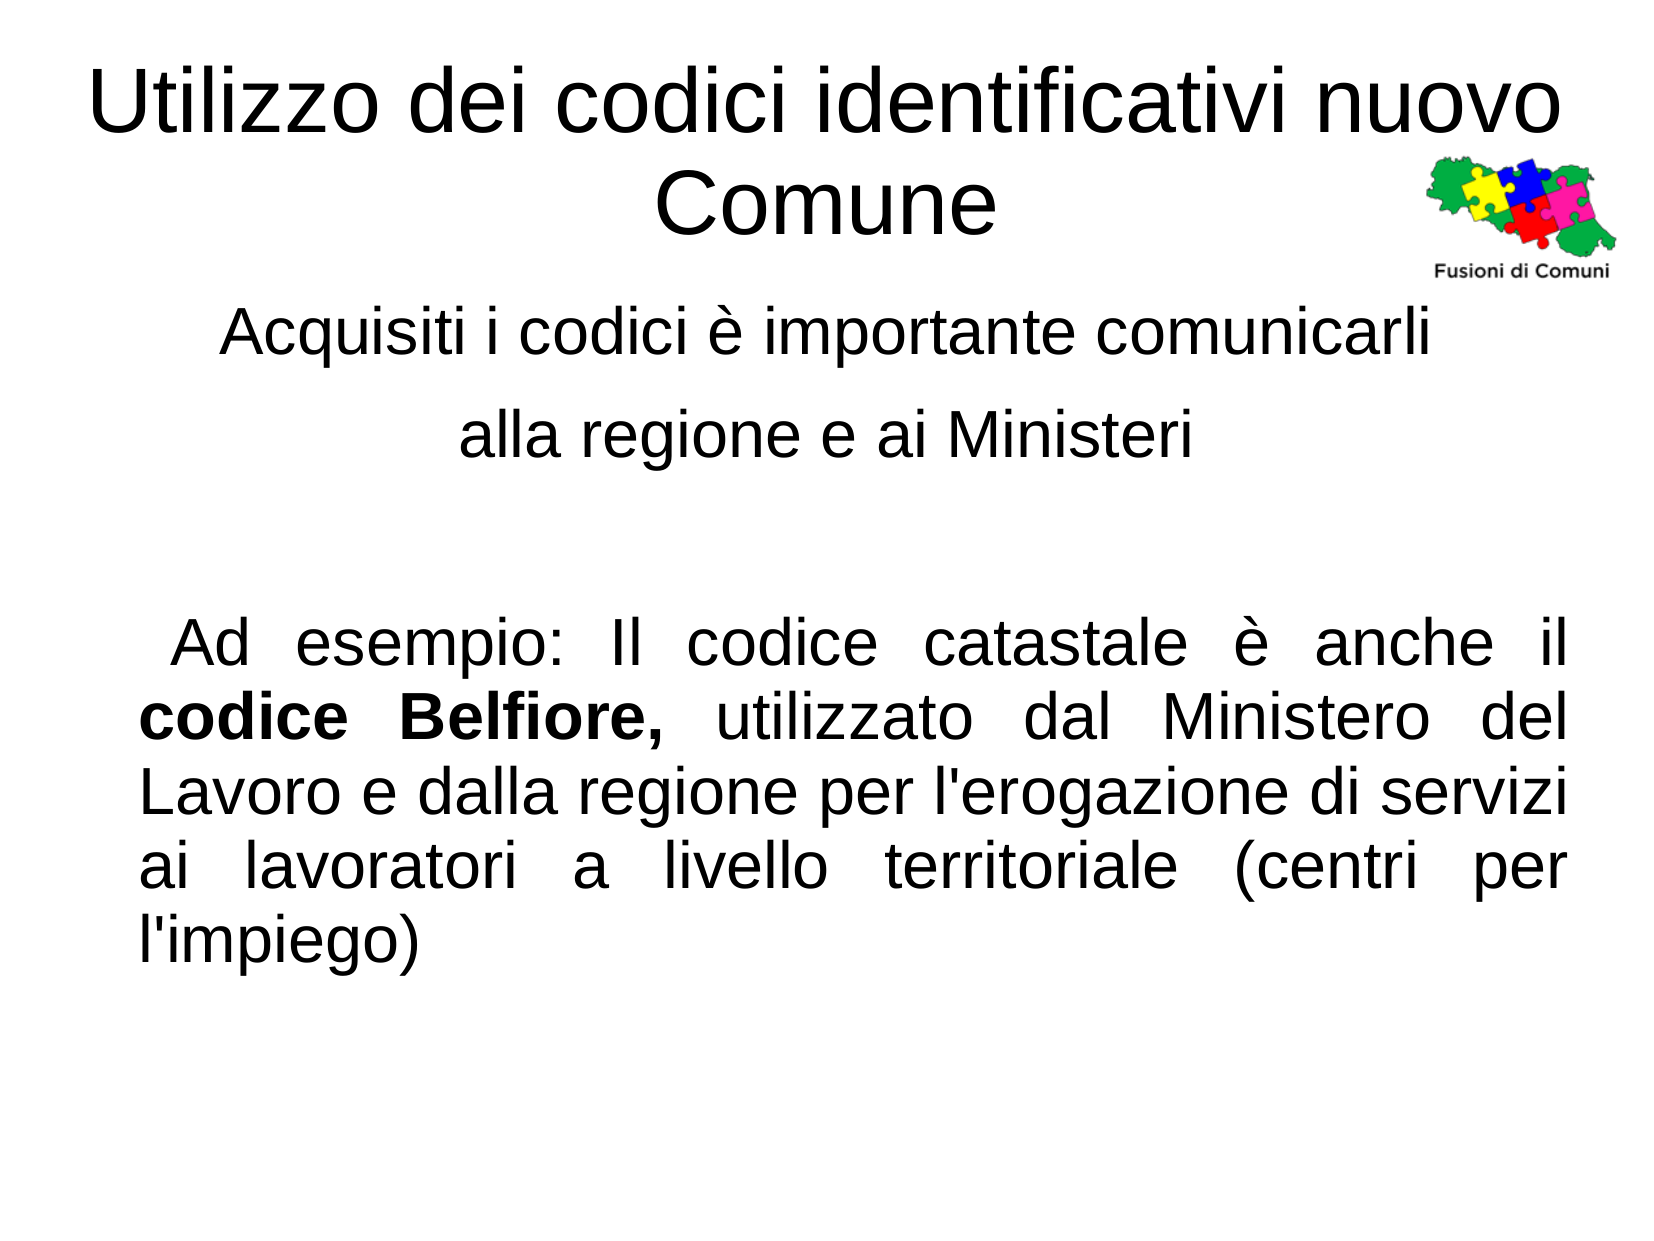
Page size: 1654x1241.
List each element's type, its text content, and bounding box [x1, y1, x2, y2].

title Utilizzo dei codici identificativi nuovo Comune [82, 49, 1571, 257]
picture [1424, 153, 1619, 283]
list Acquisiti i codici è importante comunicarli alla regione e ai Ministeri Ad esempio: Il codice catastale è anche il codice Belfiore, utilizzato dal Ministero del Lavoro e dalla regione per l'erogazione di servizi ai lavoratori a livello territoriale (centri per l'impiego) [82, 290, 1571, 1109]
